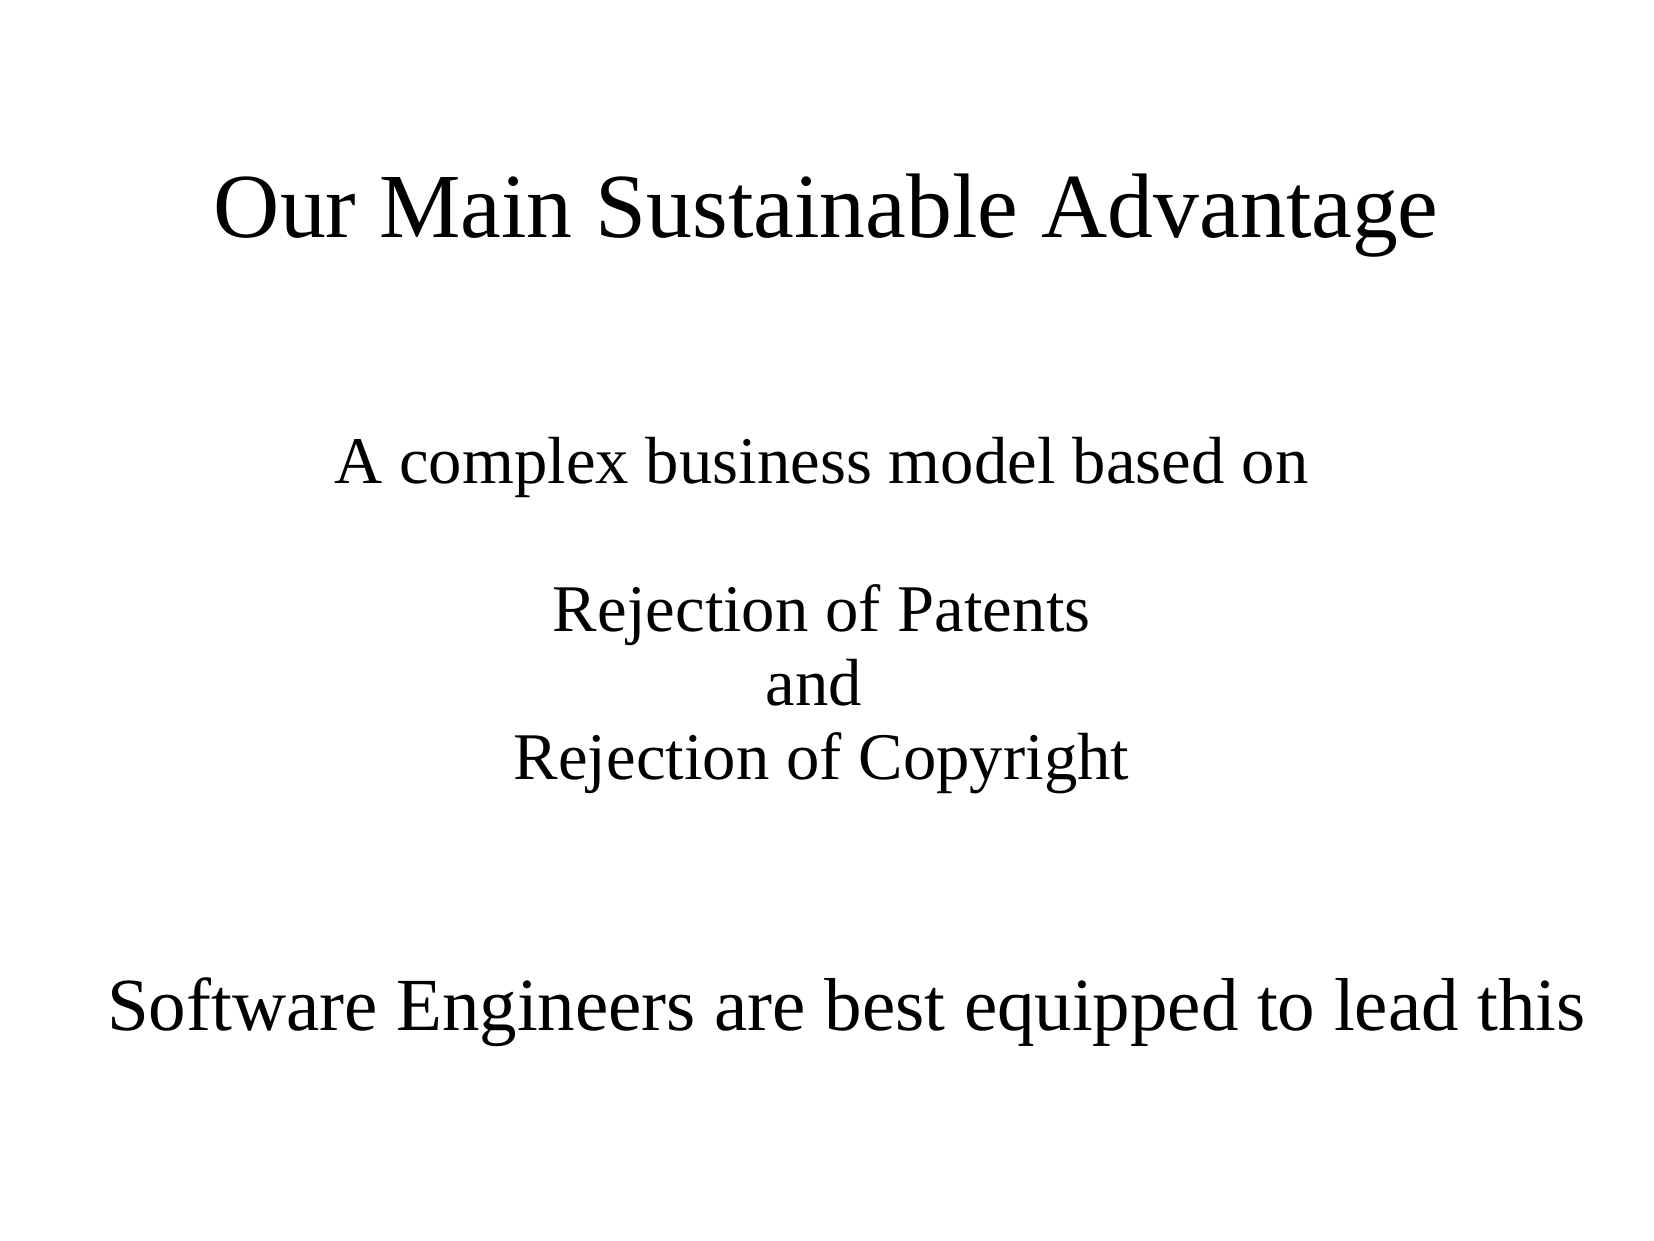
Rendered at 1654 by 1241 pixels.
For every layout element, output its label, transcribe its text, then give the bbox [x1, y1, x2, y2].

title Our Main Sustainable Advantage [121, 102, 1534, 311]
subtitle A complex business model based on Rejection of Patents and Rejection of Copyright [95, 341, 1514, 877]
text_box Software Engineers are best equipped to lead this [107, 908, 1589, 1201]
